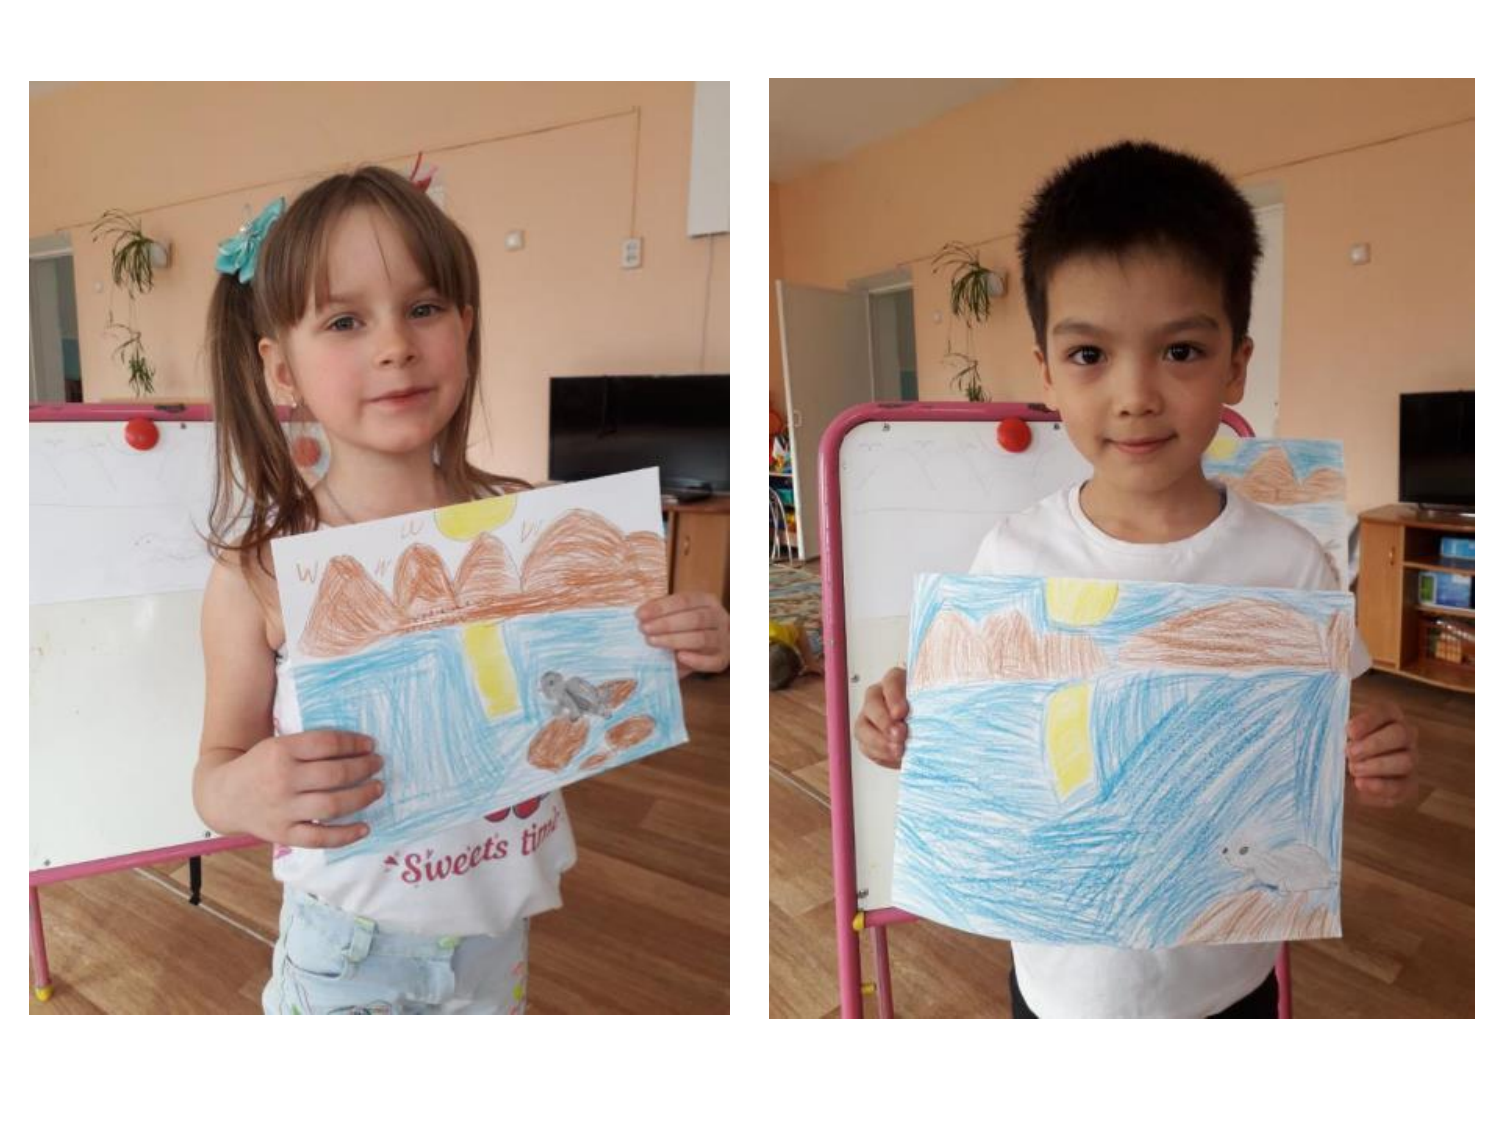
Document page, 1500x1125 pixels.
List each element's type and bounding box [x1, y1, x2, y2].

picture [769, 78, 1475, 1019]
picture [29, 81, 730, 1016]
